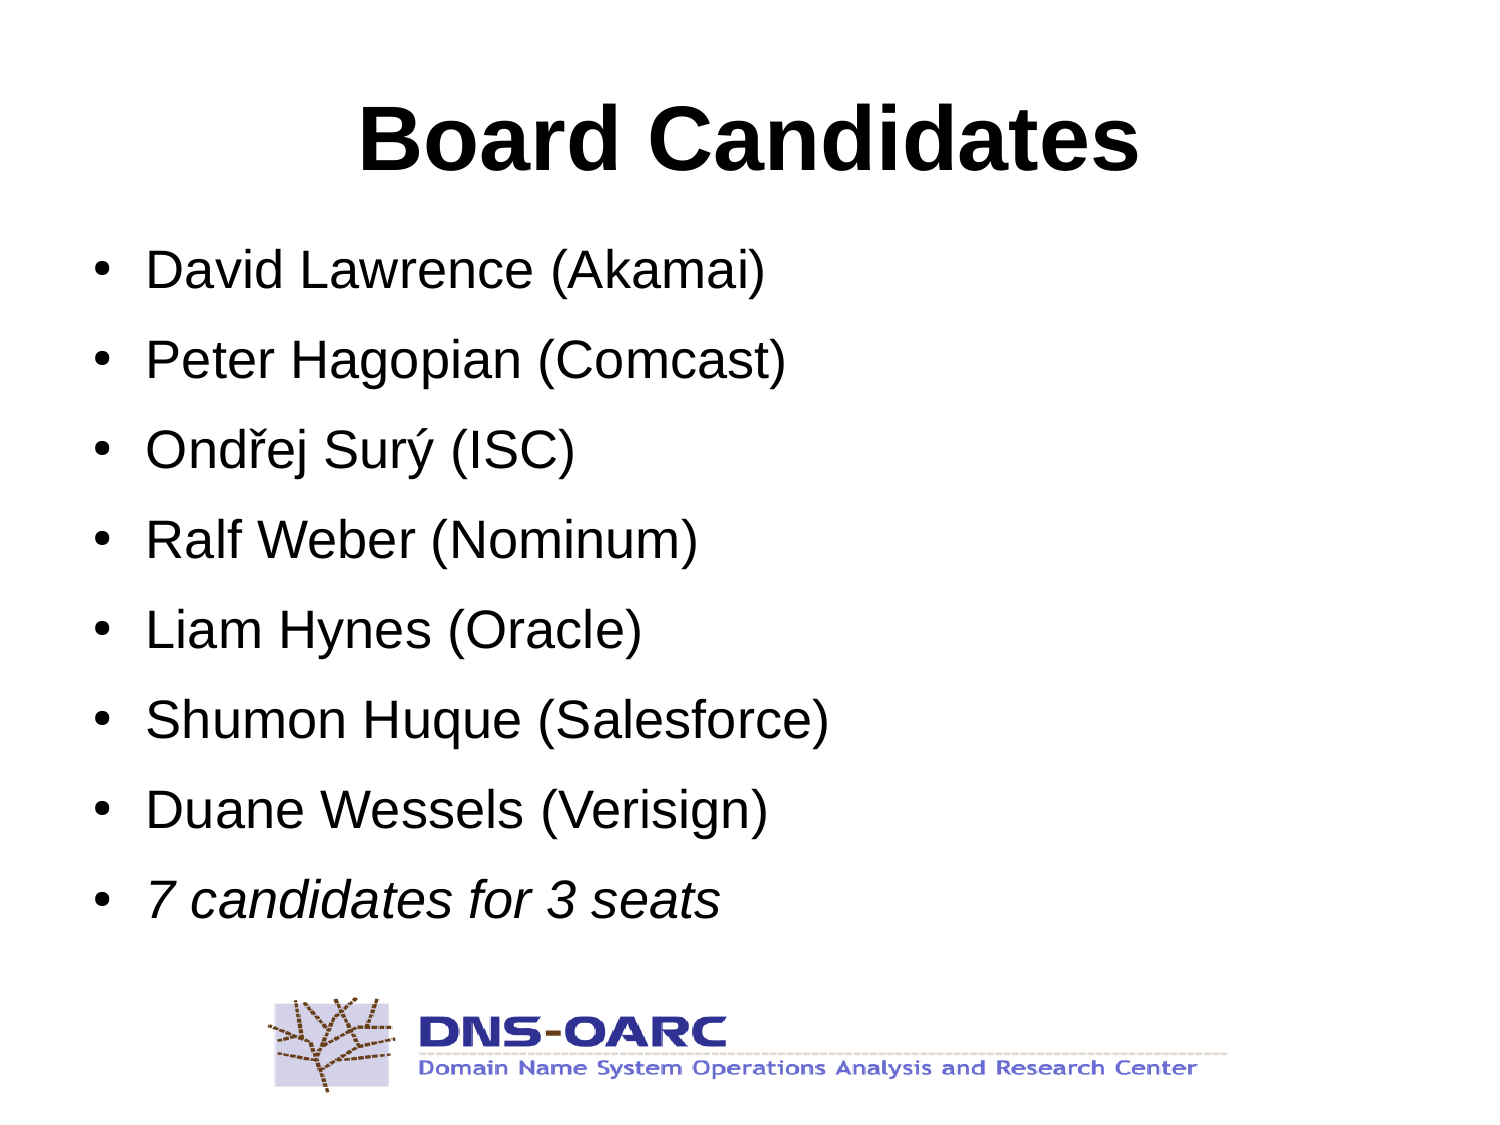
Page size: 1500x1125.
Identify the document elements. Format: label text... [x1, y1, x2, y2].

title Board Candidates [75, 44, 1425, 233]
list David Lawrence (Akamai) Peter Hagopian (Comcast) Ondřej Surý (ISC) Ralf Weber (Nominum) Liam Hynes (Oracle) Shumon Huque (Salesforce) Duane Wessels (Verisign) 7 candidates for 3 seats [75, 239, 1425, 893]
picture [214, 991, 1259, 1099]
